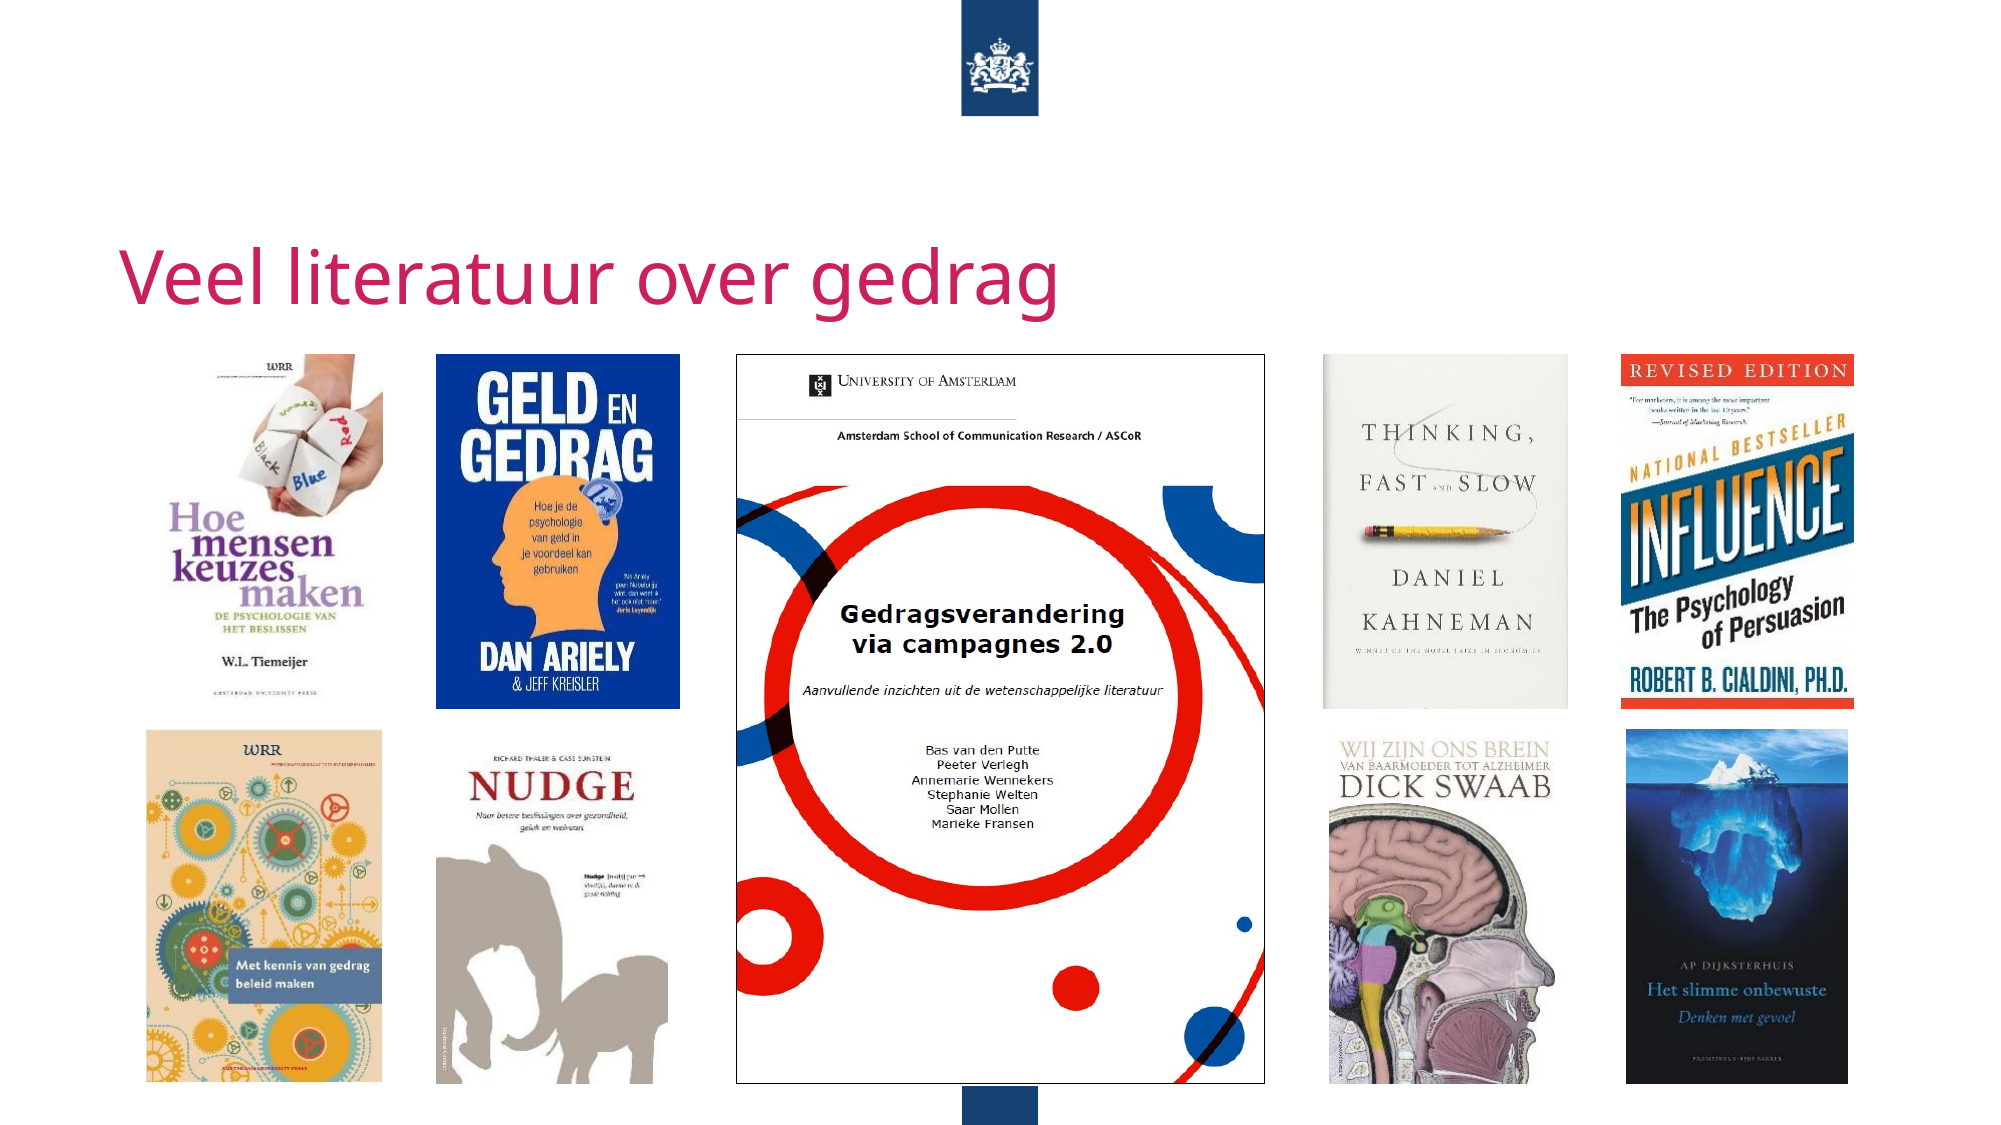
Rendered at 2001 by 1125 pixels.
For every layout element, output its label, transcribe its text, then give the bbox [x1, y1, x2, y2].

picture [1840, 499, 1845, 519]
picture [146, 729, 383, 1084]
picture [1323, 354, 1568, 709]
picture [1621, 354, 1854, 709]
picture [436, 354, 680, 709]
picture [1329, 729, 1561, 1084]
title Veel literatuur over gedrag [104, 172, 1897, 329]
picture [146, 354, 383, 709]
picture [736, 354, 1264, 1084]
picture [1626, 729, 1848, 1084]
picture [436, 729, 668, 1084]
